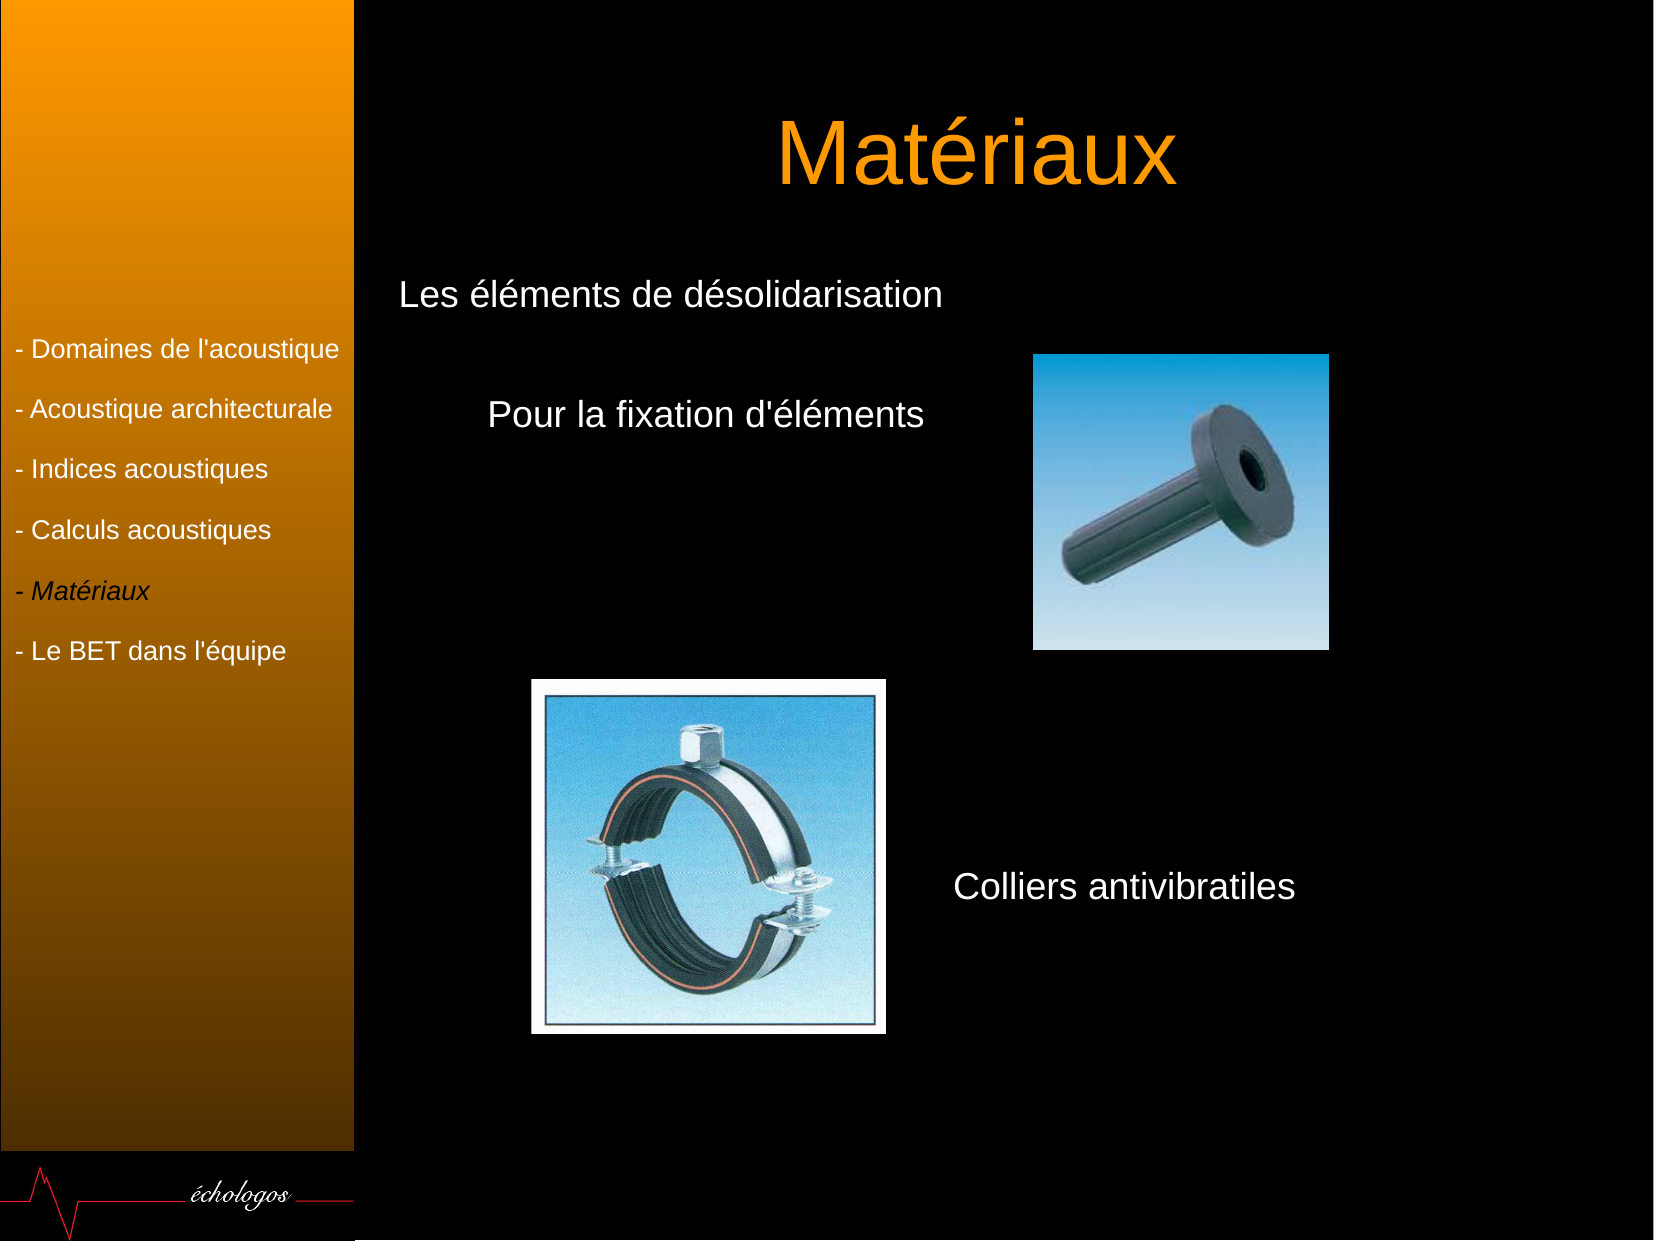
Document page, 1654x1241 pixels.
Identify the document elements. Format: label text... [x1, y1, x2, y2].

picture [531, 679, 886, 1034]
picture [1033, 367, 1329, 650]
text_box Colliers antivibratiles [938, 858, 1311, 945]
title Matériaux [383, 56, 1571, 250]
text_box Les éléments de désolidarisation [384, 266, 959, 324]
text_box - Domaines de l'acoustique - Acoustique architecturale - Indices acoustiques - Calculs acoustiques - Matériaux - Le BET dans l'équipe [0, 326, 355, 756]
picture [0, 1166, 355, 1241]
text_box Pour la fixation d'éléments [472, 386, 940, 443]
